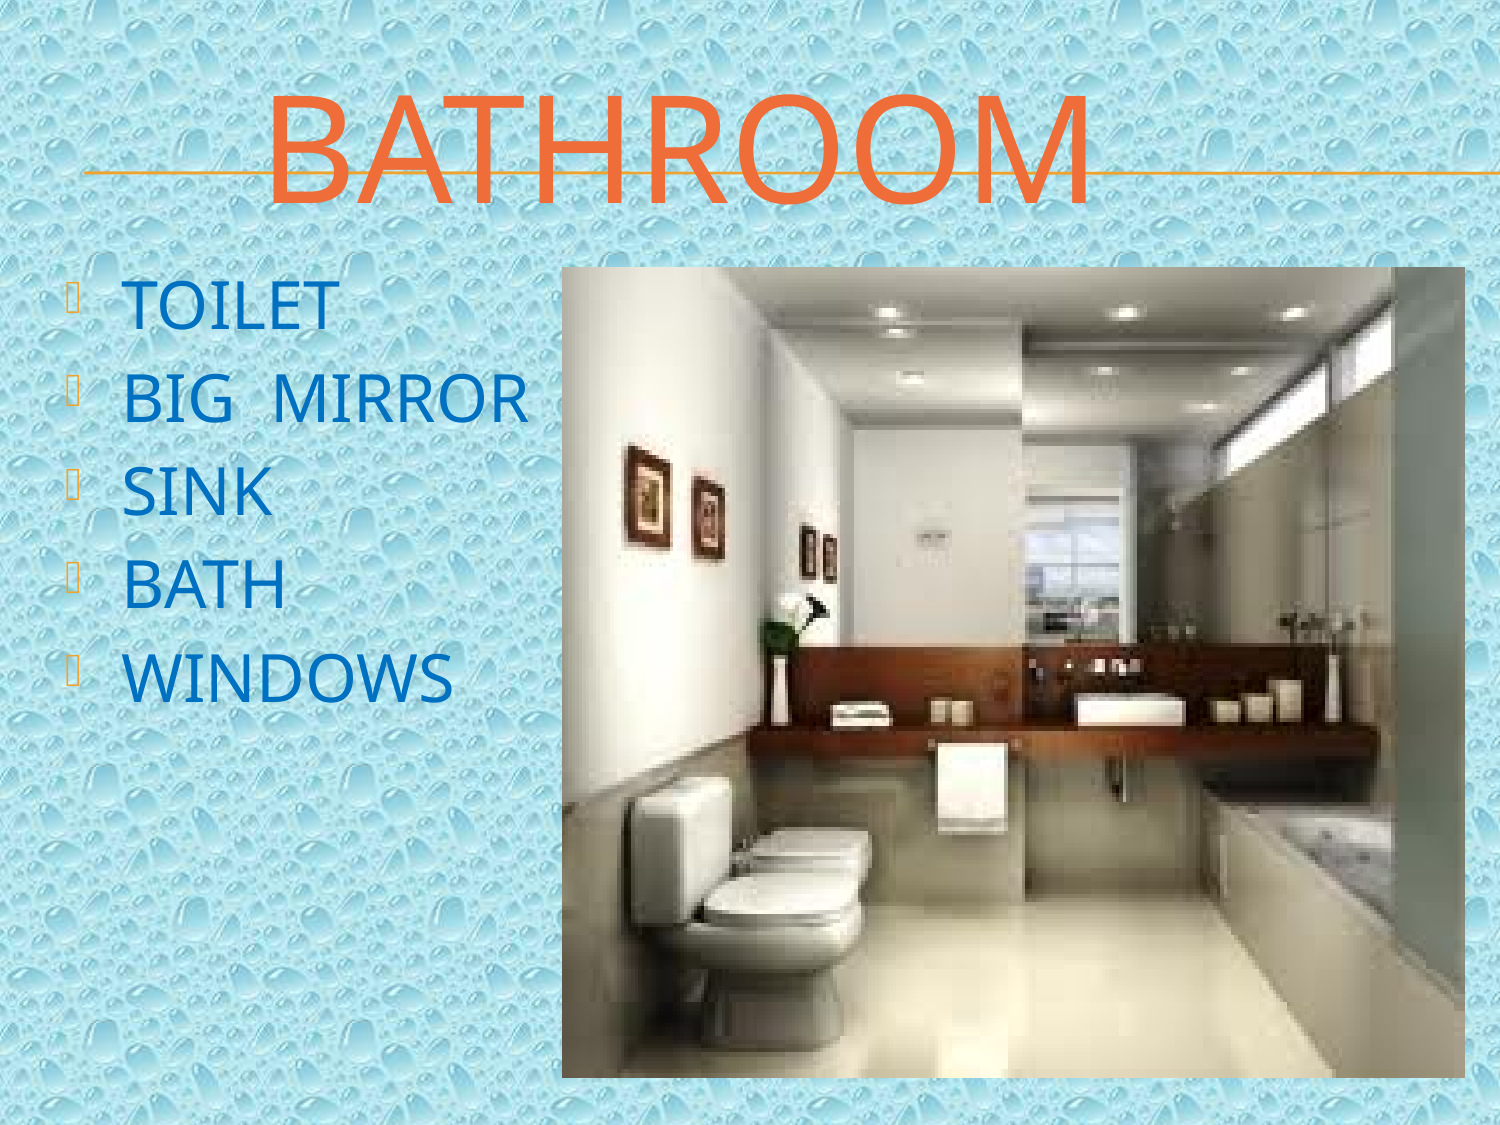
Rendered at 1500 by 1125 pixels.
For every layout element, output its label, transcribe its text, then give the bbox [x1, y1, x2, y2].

picture [0, 0, 1500, 1125]
title baTHROOM [50, 75, 1475, 213]
list TOILET BIG MIRROR SINK BATH WINDOWS [50, 254, 1475, 998]
